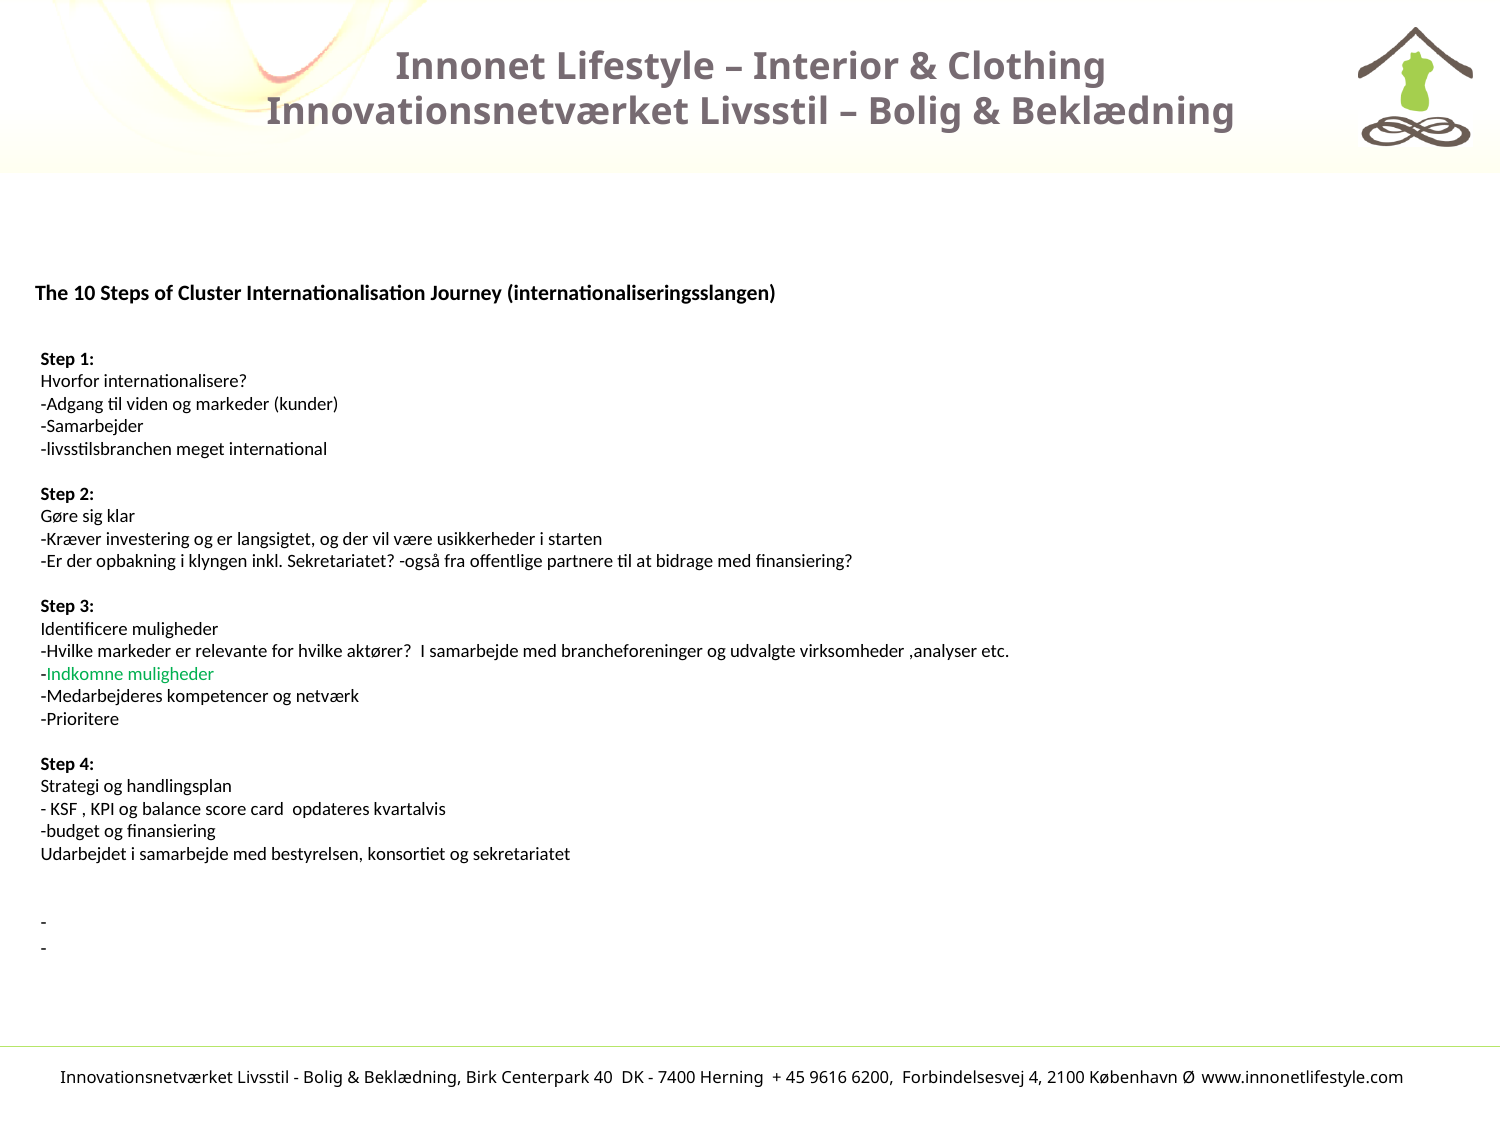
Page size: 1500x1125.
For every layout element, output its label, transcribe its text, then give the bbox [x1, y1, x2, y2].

text_box Step 1: Hvorfor internationalisere? Adgang til viden og markeder (kunder) Samarbejder livsstilsbranchen meget international Step 2: Gøre sig klar Kræver investering og er langsigtet, og der vil være usikkerheder i starten Er der opbakning i klyngen inkl. Sekretariatet? -også fra offentlige partnere til at bidrage med finansiering? Step 3: Identificere muligheder Hvilke markeder er relevante for hvilke aktører? I samarbejde med brancheforeninger og udvalgte virksomheder ,analyser etc. Indkomne muligheder Medarbejderes kompetencer og netværk Prioritere Step 4: Strategi og handlingsplan - KSF , KPI og balance score card opdateres kvartalvis -budget og finansiering Udarbejdet i samarbejde med bestyrelsen, konsortiet og sekretariatet [29, 341, 1447, 1033]
text_box The 10 Steps of Cluster Internationalisation Journey (internationaliseringsslangen) [23, 273, 800, 312]
